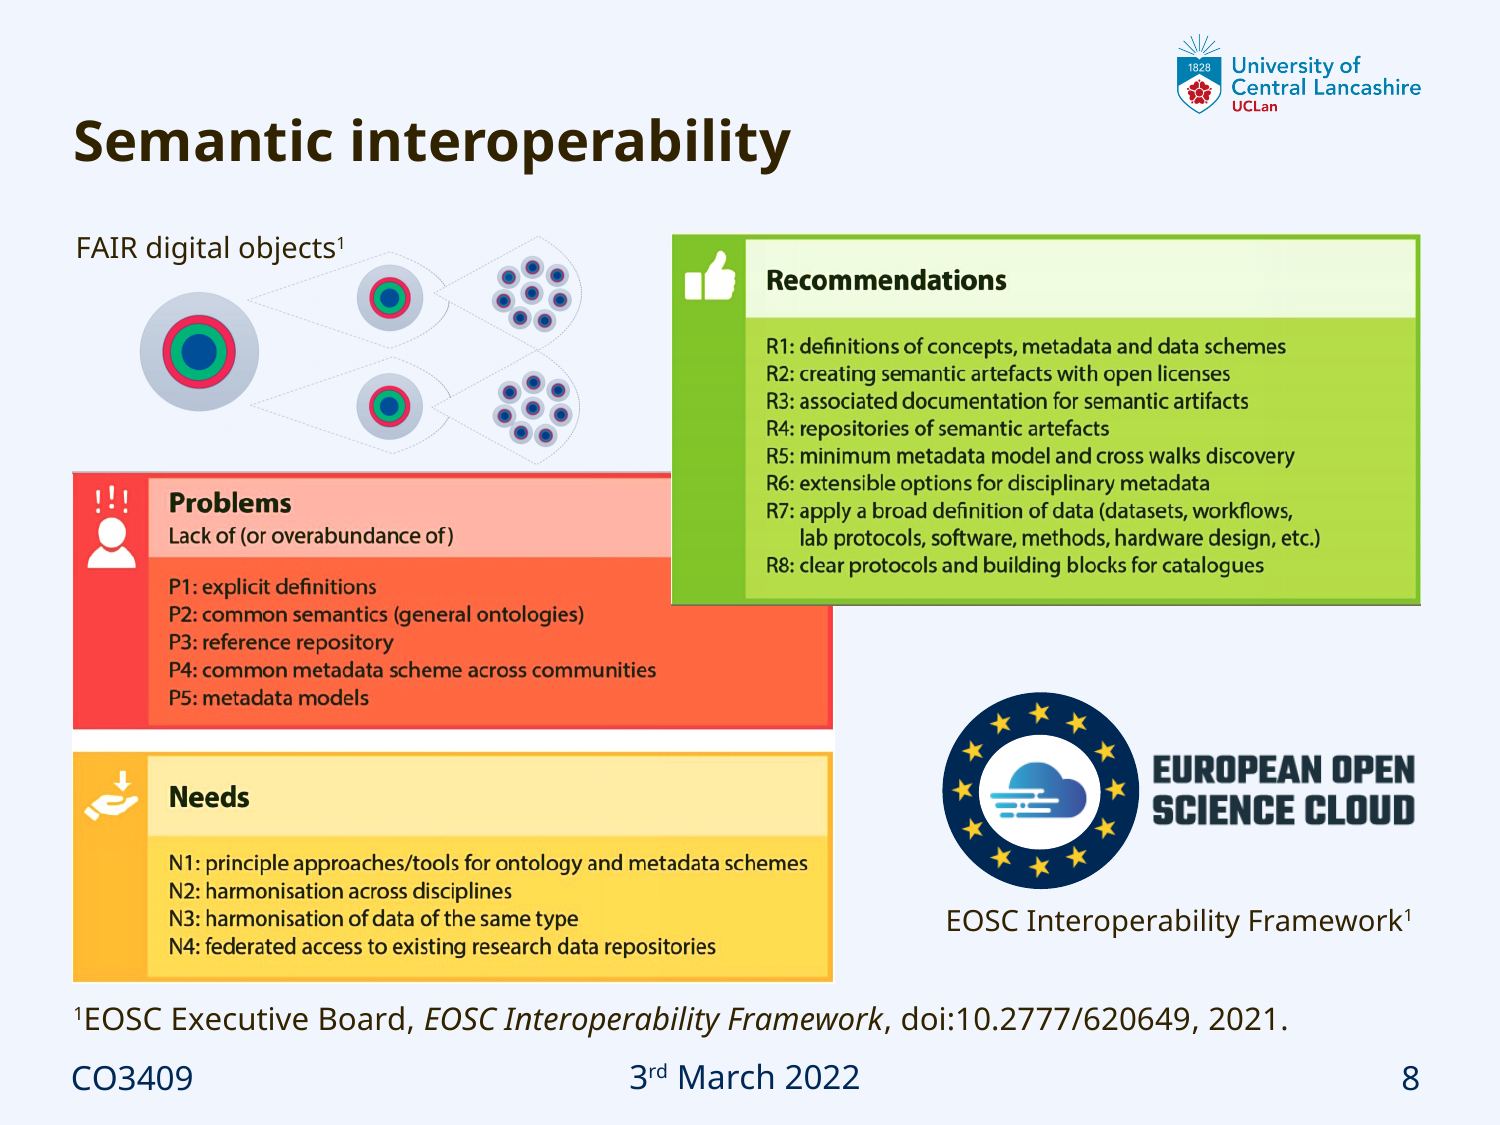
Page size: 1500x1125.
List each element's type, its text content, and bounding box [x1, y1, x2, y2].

text_box EOSC Interoperability Framework1 [923, 894, 1436, 960]
title Semantic interoperability [58, 93, 1475, 186]
text_box 1EOSC Executive Board, EOSC Interoperability Framework, doi:10.2777/620649, 2021. [58, 991, 1417, 1052]
picture [1177, 34, 1421, 93]
text_box [995, 878, 1087, 890]
text_box [1000, 692, 1082, 701]
text_box [942, 752, 950, 829]
text_box FAIR digital objects1 [60, 222, 520, 273]
picture [72, 232, 1421, 984]
picture [950, 701, 1416, 878]
